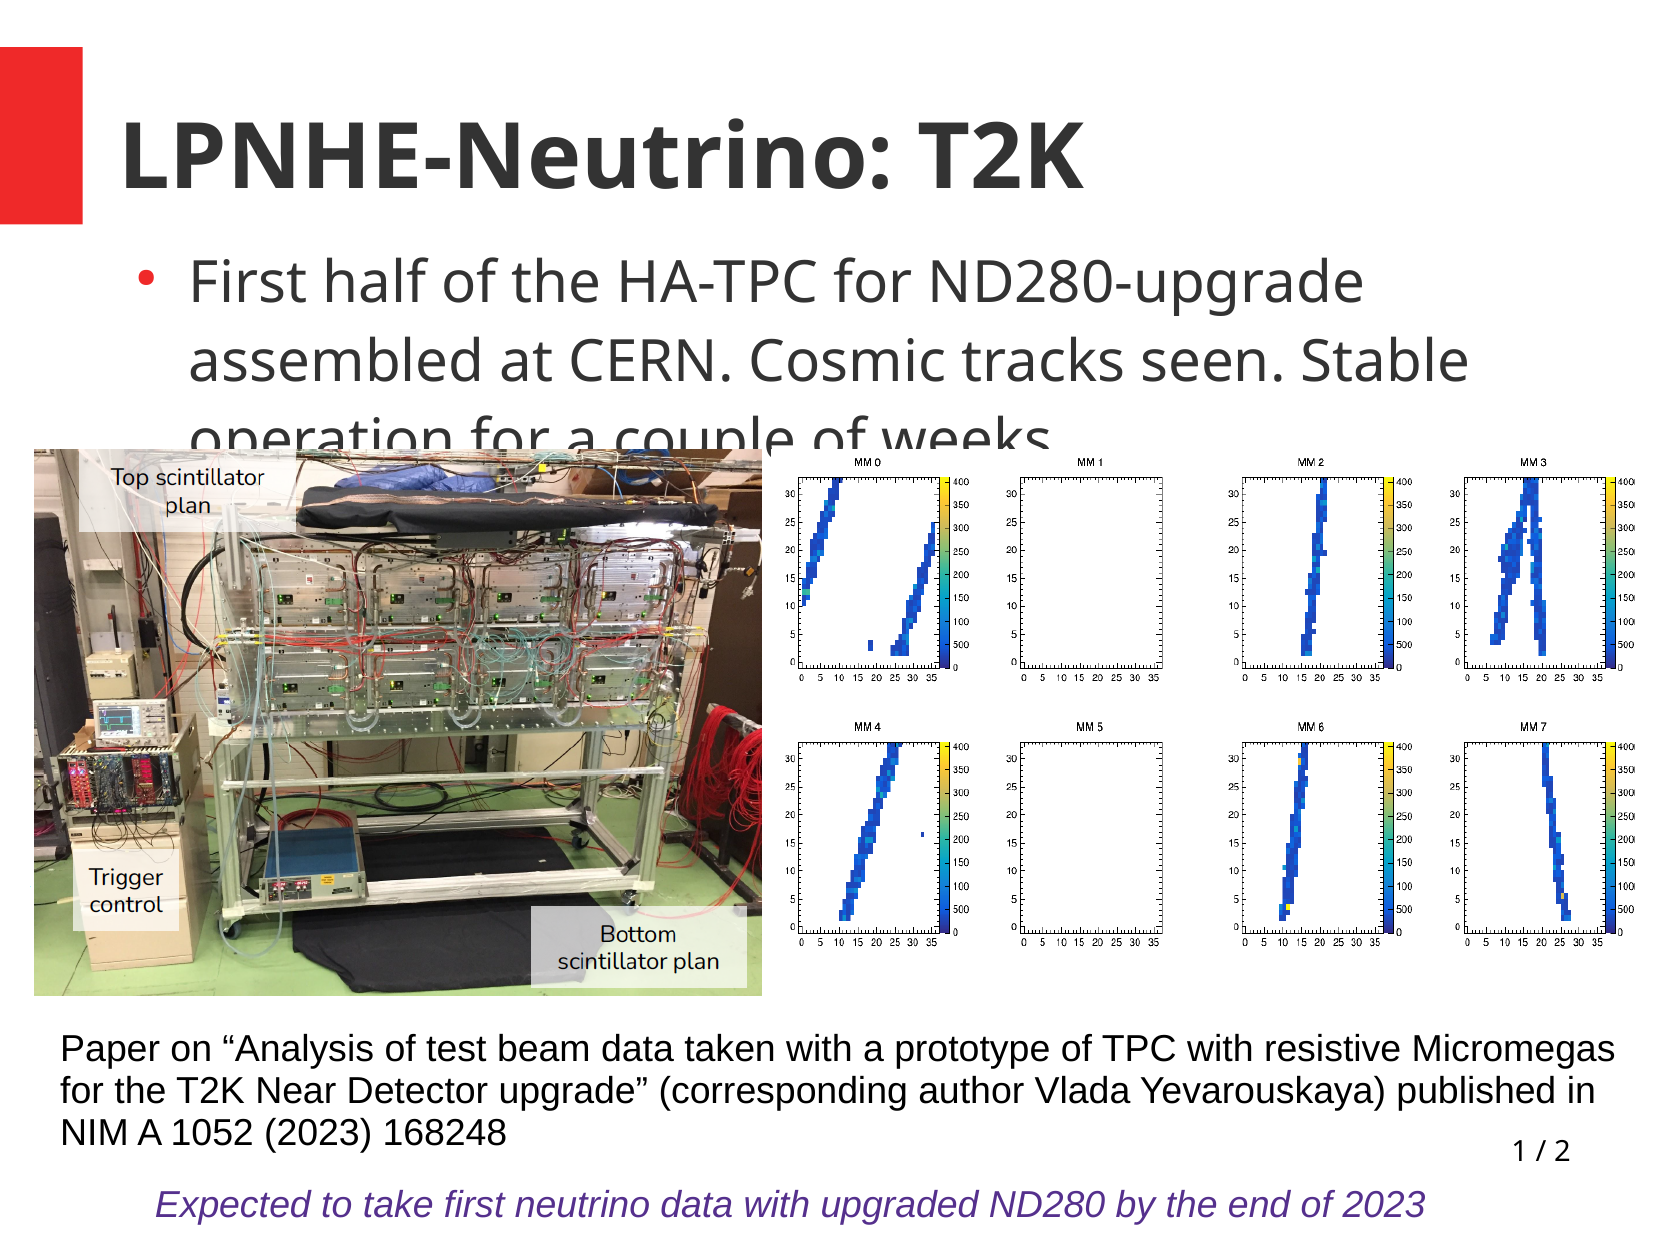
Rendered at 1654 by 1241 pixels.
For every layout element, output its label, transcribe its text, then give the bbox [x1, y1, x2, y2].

text_box Paper on “Analysis of test beam data taken with a prototype of TPC with resistive Micromegas for the T2K Near Detector upgrade” (corresponding author Vlada Yevarouskaya) published in NIM A 1052 (2023) 168248 [45, 1020, 1632, 1161]
text_box Expected to take first neutrino data with upgraded ND280 by the end of 2023 [139, 1176, 1441, 1234]
list First half of the HA-TPC for ND280-upgrade assembled at CERN. Cosmic tracks seen. Stable operation for a couple of weeks. [118, 240, 1536, 960]
picture [30, 449, 766, 996]
picture [771, 449, 1643, 960]
title LPNHE-Neutrino: T2K [118, 49, 1571, 257]
